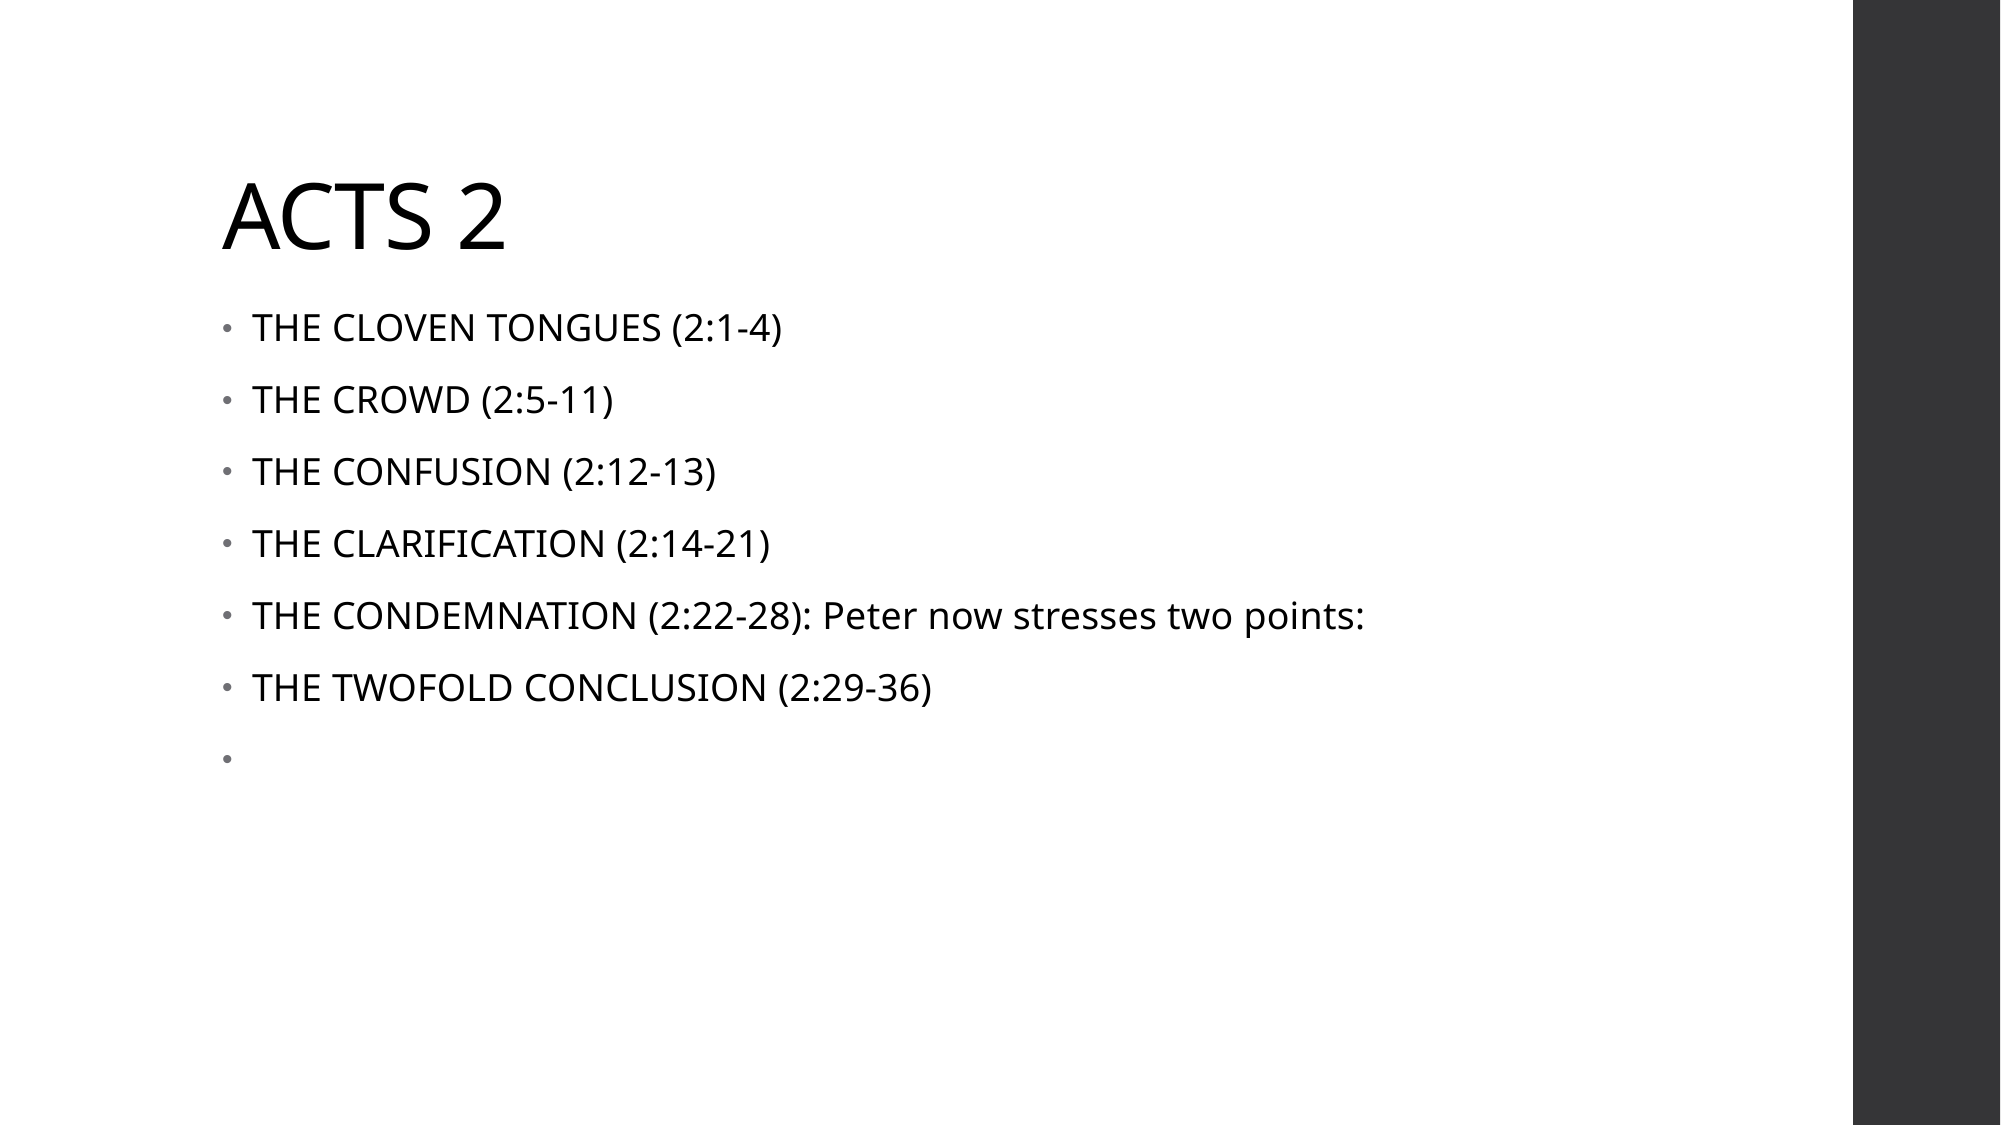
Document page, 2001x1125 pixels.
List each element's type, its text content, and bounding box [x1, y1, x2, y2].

list THE CLOVEN TONGUES (2:1-4) THE CROWD (2:5-11) THE CONFUSION (2:12-13) THE CLARIFICATION (2:14-21) THE CONDEMNATION (2:22-28): Peter now stresses two points: THE TWOFOLD CONCLUSION (2:29-36) [206, 299, 1617, 1014]
title ACTS 2 [206, 60, 1797, 278]
